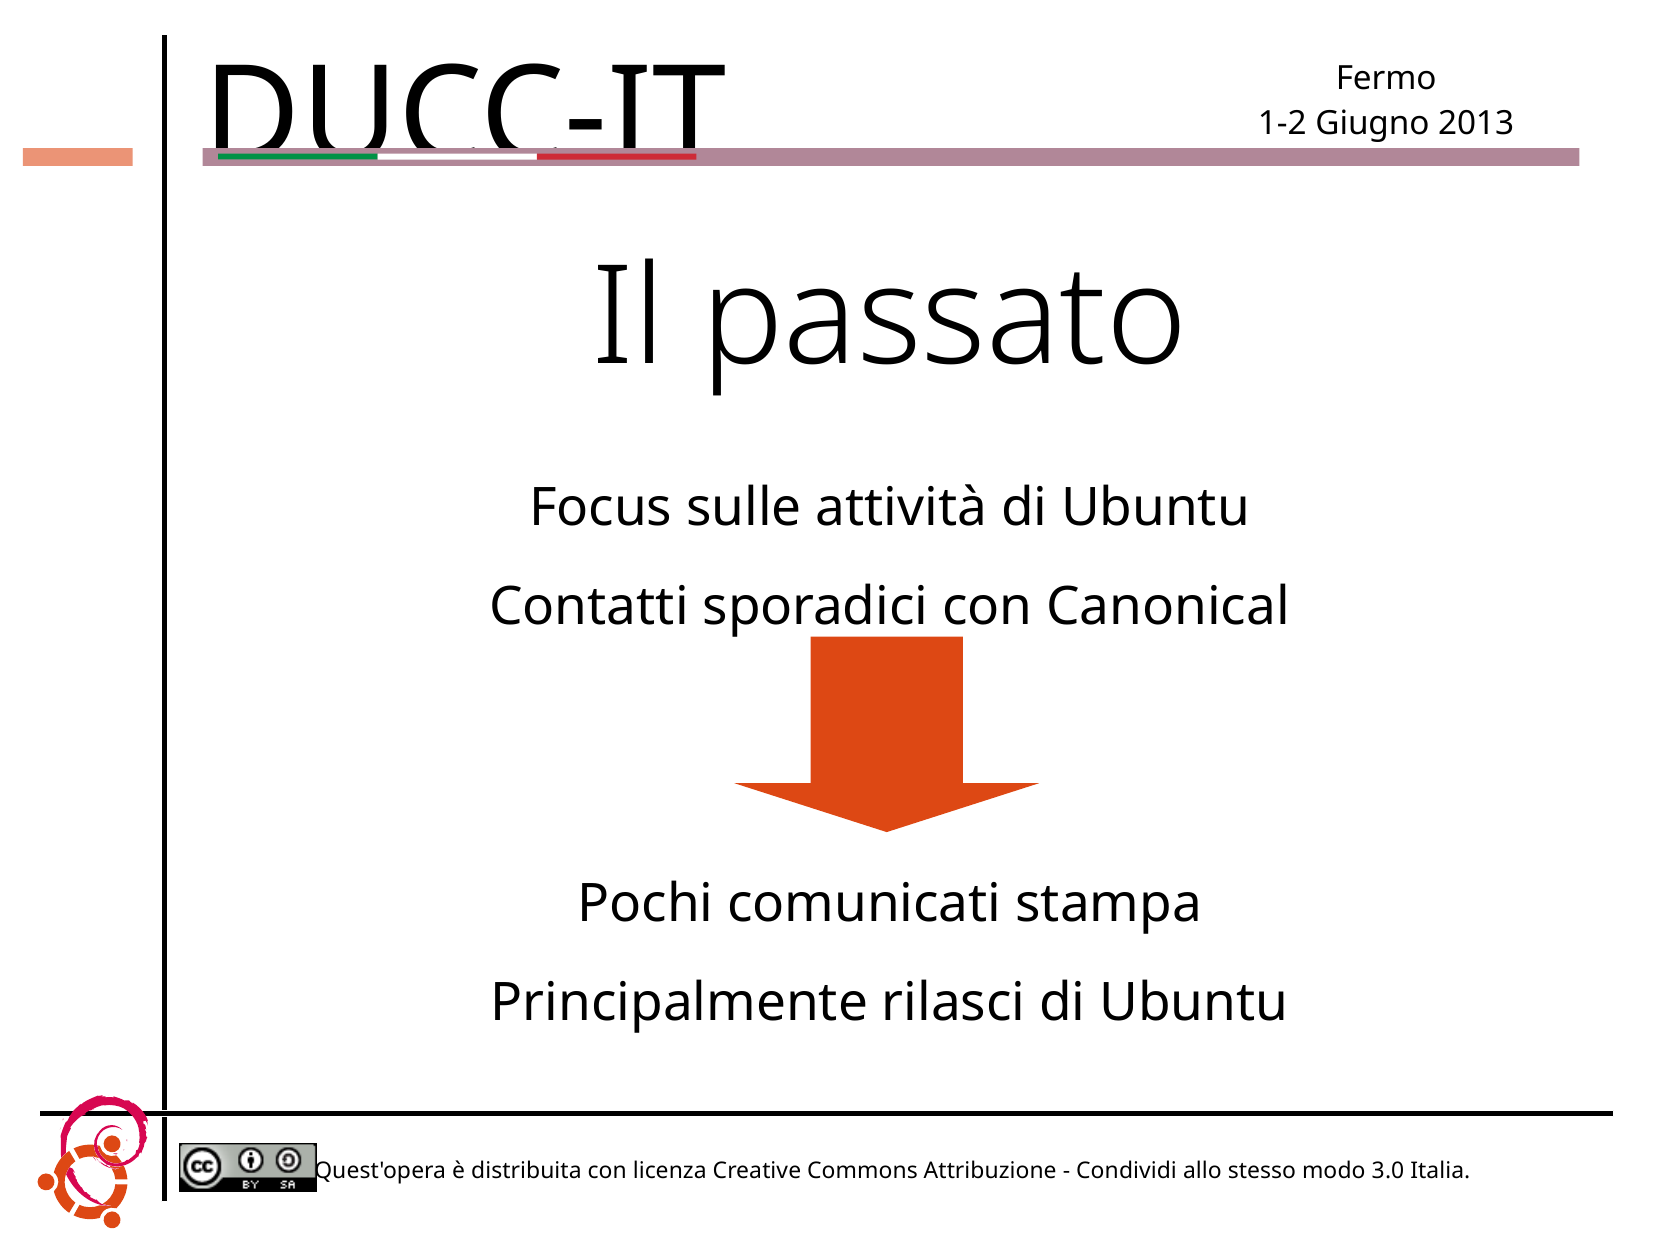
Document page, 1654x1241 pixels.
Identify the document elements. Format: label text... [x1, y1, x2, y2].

text_box Quest'opera è distribuita con licenza Creative Commons Attribuzione - Condividi allo stesso modo 3.0 Italia. [323, 1146, 1464, 1188]
text_box [734, 636, 1040, 833]
text_box DUCC-IT [188, 10, 715, 175]
list Focus sulle attività di Ubuntu Contatti sporadici con Canonical Pochi comunicati stampa Principalmente rilasci di Ubuntu [208, 468, 1571, 1037]
text_box [103, 1211, 121, 1229]
text_box [22, 148, 133, 166]
text_box Fermo 1-2 Giugno 2013 [1243, 46, 1519, 136]
text_box [202, 148, 1580, 166]
title Il passato [208, 206, 1571, 415]
text_box [37, 1173, 55, 1191]
picture [179, 1143, 317, 1192]
text_box [39, 34, 1614, 1220]
